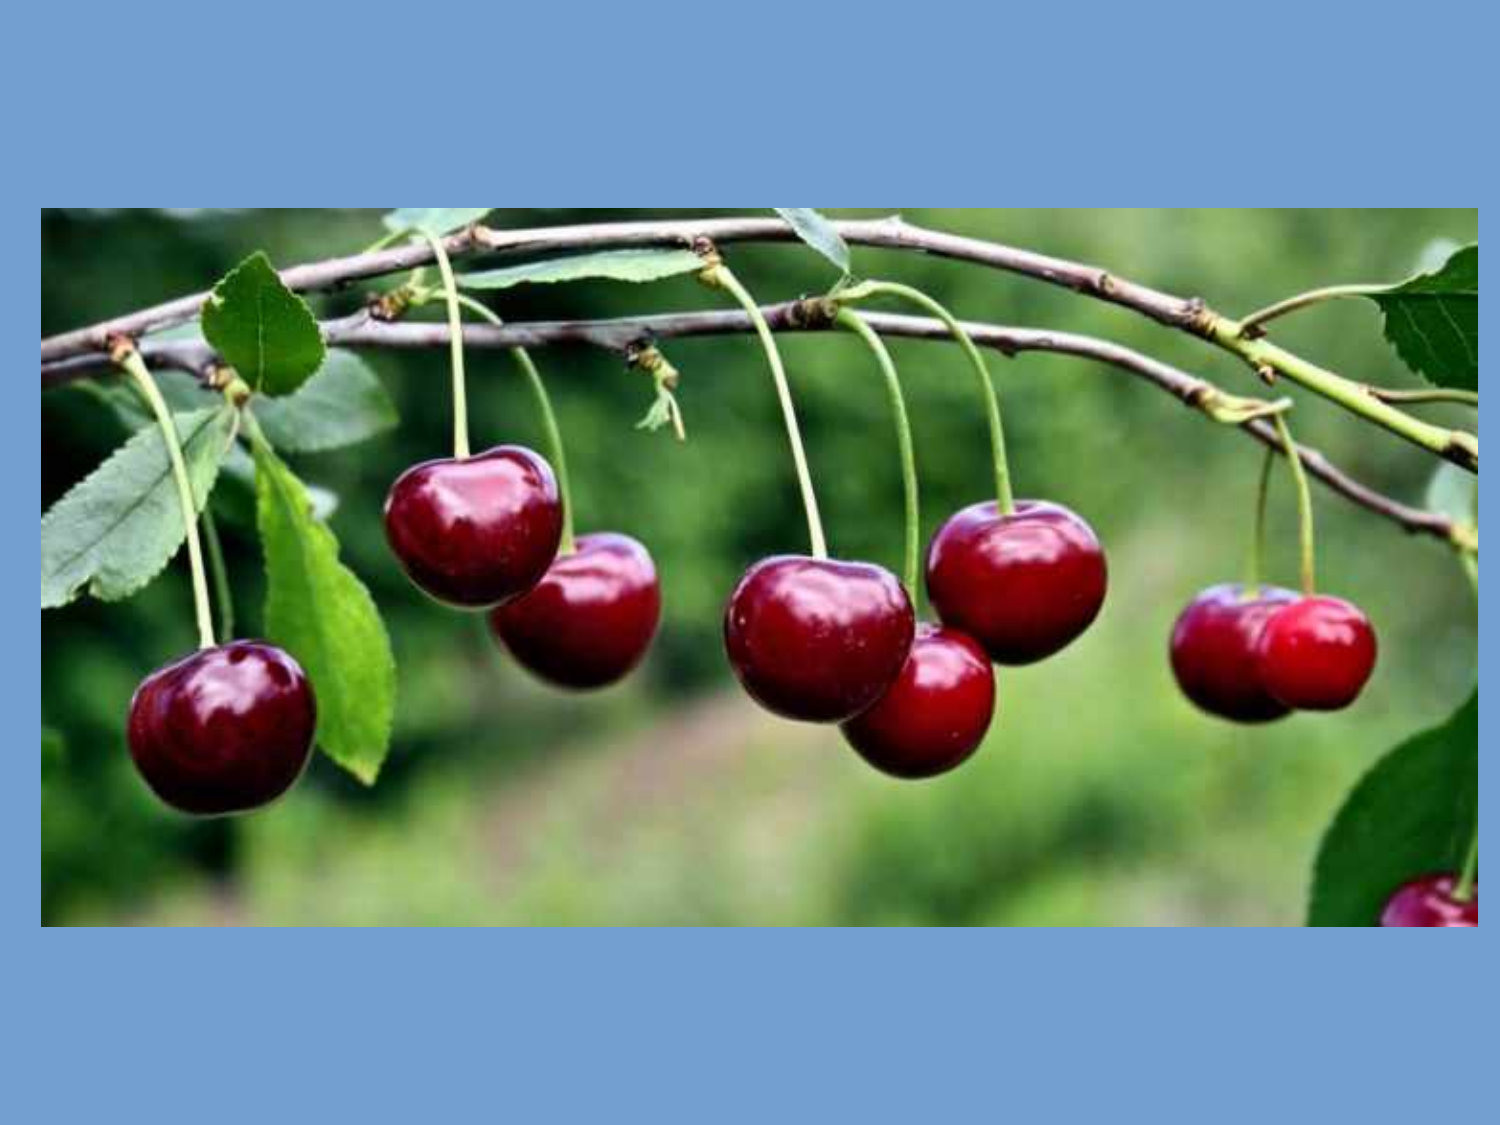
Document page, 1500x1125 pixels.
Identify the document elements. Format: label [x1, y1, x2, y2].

picture [41, 208, 1478, 927]
